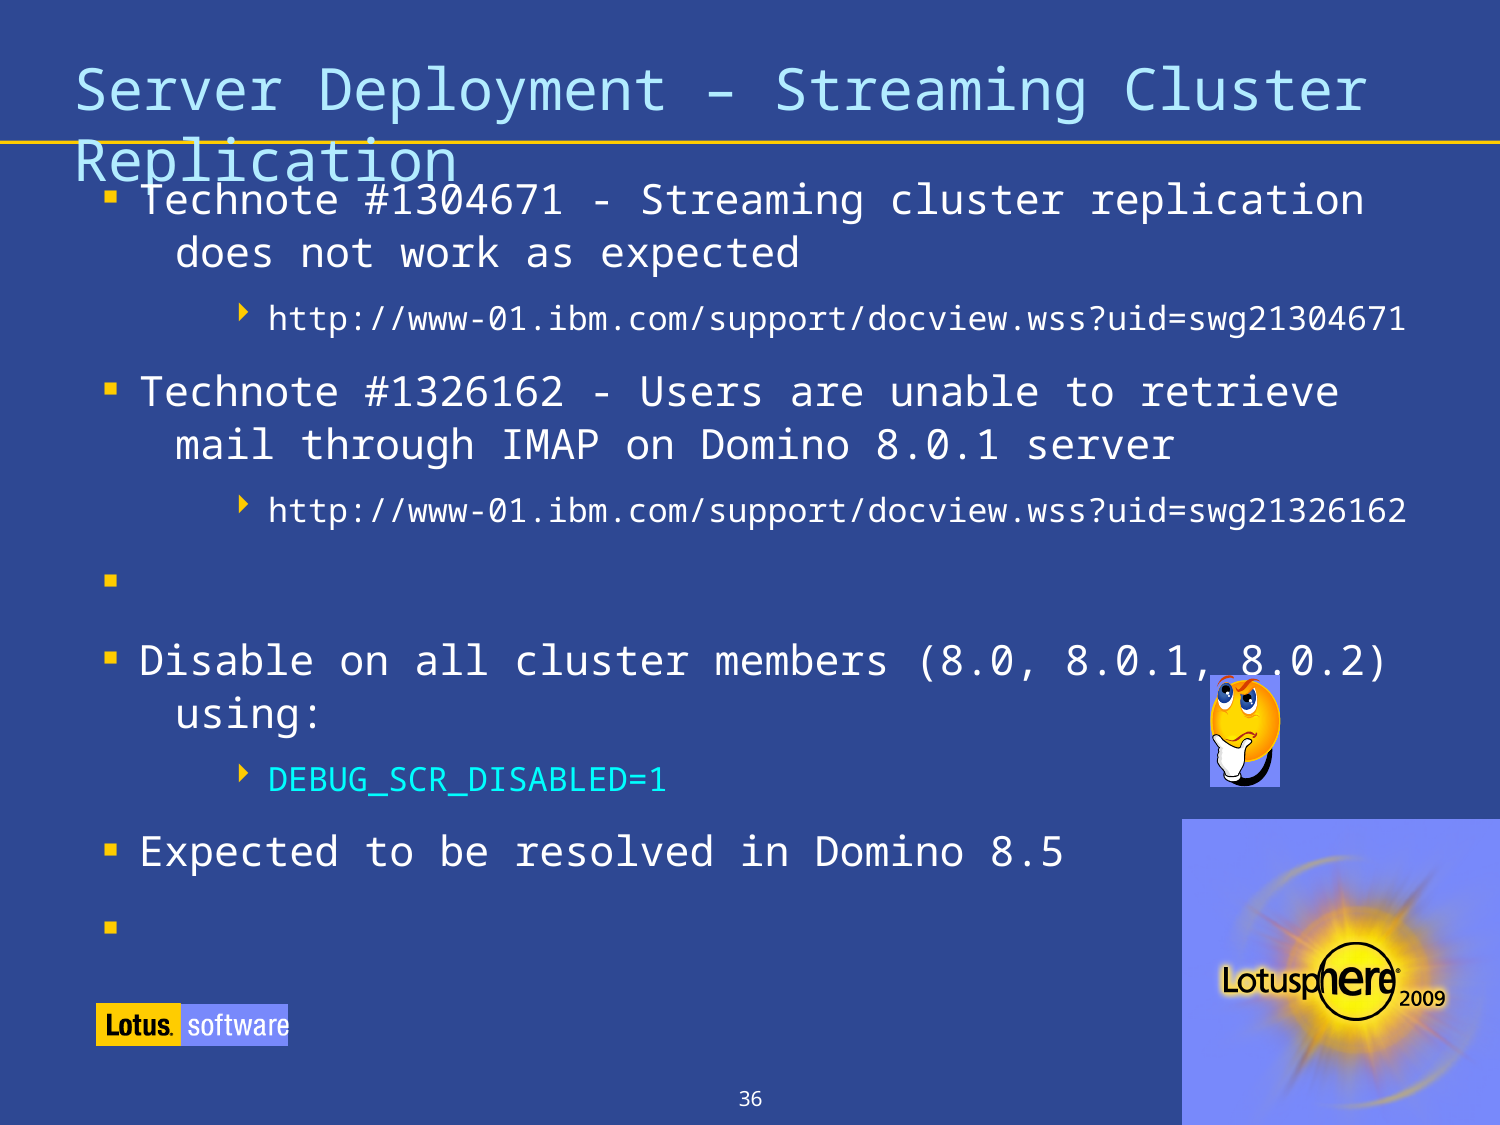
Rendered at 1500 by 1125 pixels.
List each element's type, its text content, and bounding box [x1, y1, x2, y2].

picture [96, 1003, 289, 1046]
picture [1181, 818, 1500, 1125]
picture [1210, 675, 1281, 787]
list Technote #1304671 - Streaming cluster replication does not work as expected http://www-01.ibm.com/support/docview.wss?uid=swg21304671 Technote #1326162 - Users are unable to retrieve mail through IMAP on Domino 8.0.1 server http://www-01.ibm.com/support/docview.wss?uid=swg21326162 Disable on all cluster members (8.0, 8.0.1, 8.0.2) using: DEBUG_SCR_DISABLED=1 Expected to be resolved in Domino 8.5 [100, 171, 1424, 917]
title Server Deployment – Streaming Cluster Replication [73, 54, 1427, 137]
